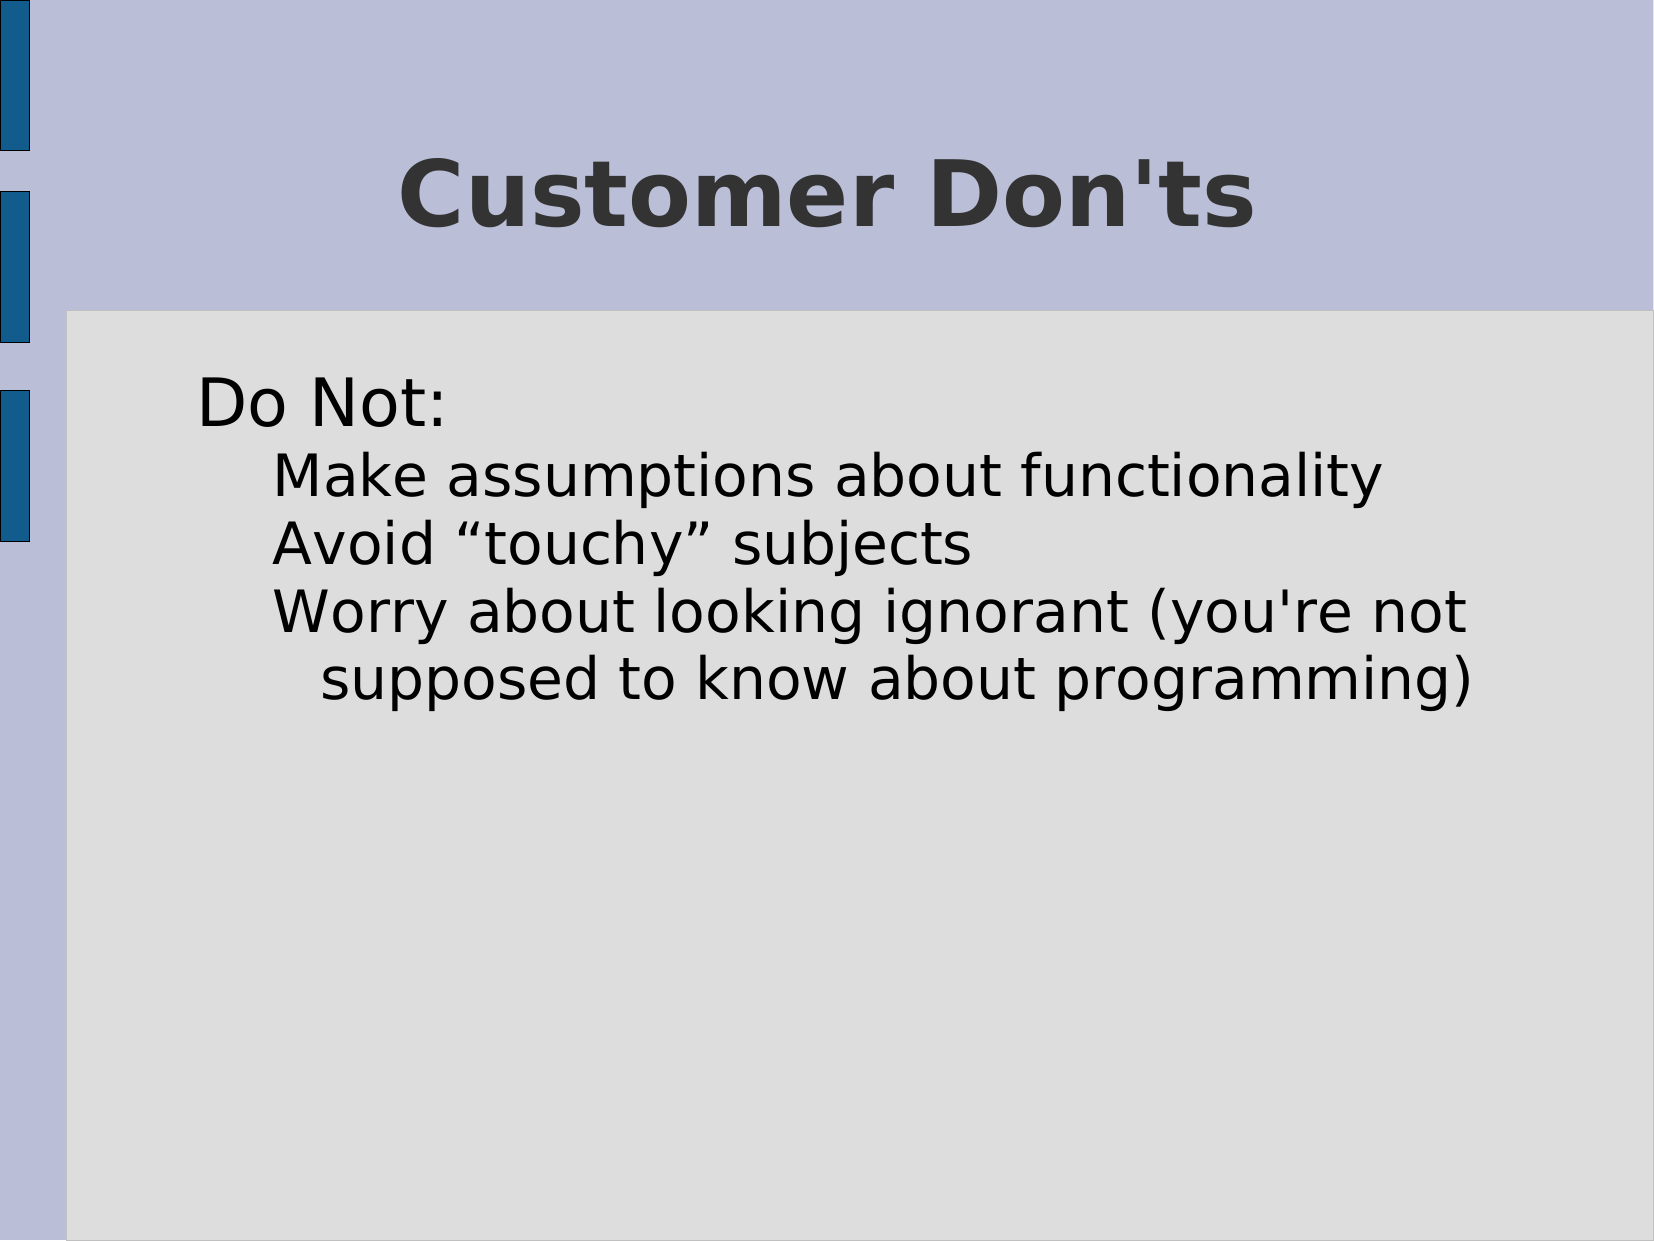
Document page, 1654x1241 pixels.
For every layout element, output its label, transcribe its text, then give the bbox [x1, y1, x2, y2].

title Customer Don'ts [121, 91, 1534, 299]
list Do Not: Make assumptions about functionality Avoid “touchy” subjects Worry about looking ignorant (you're not supposed to know about programming) [178, 364, 1570, 1147]
